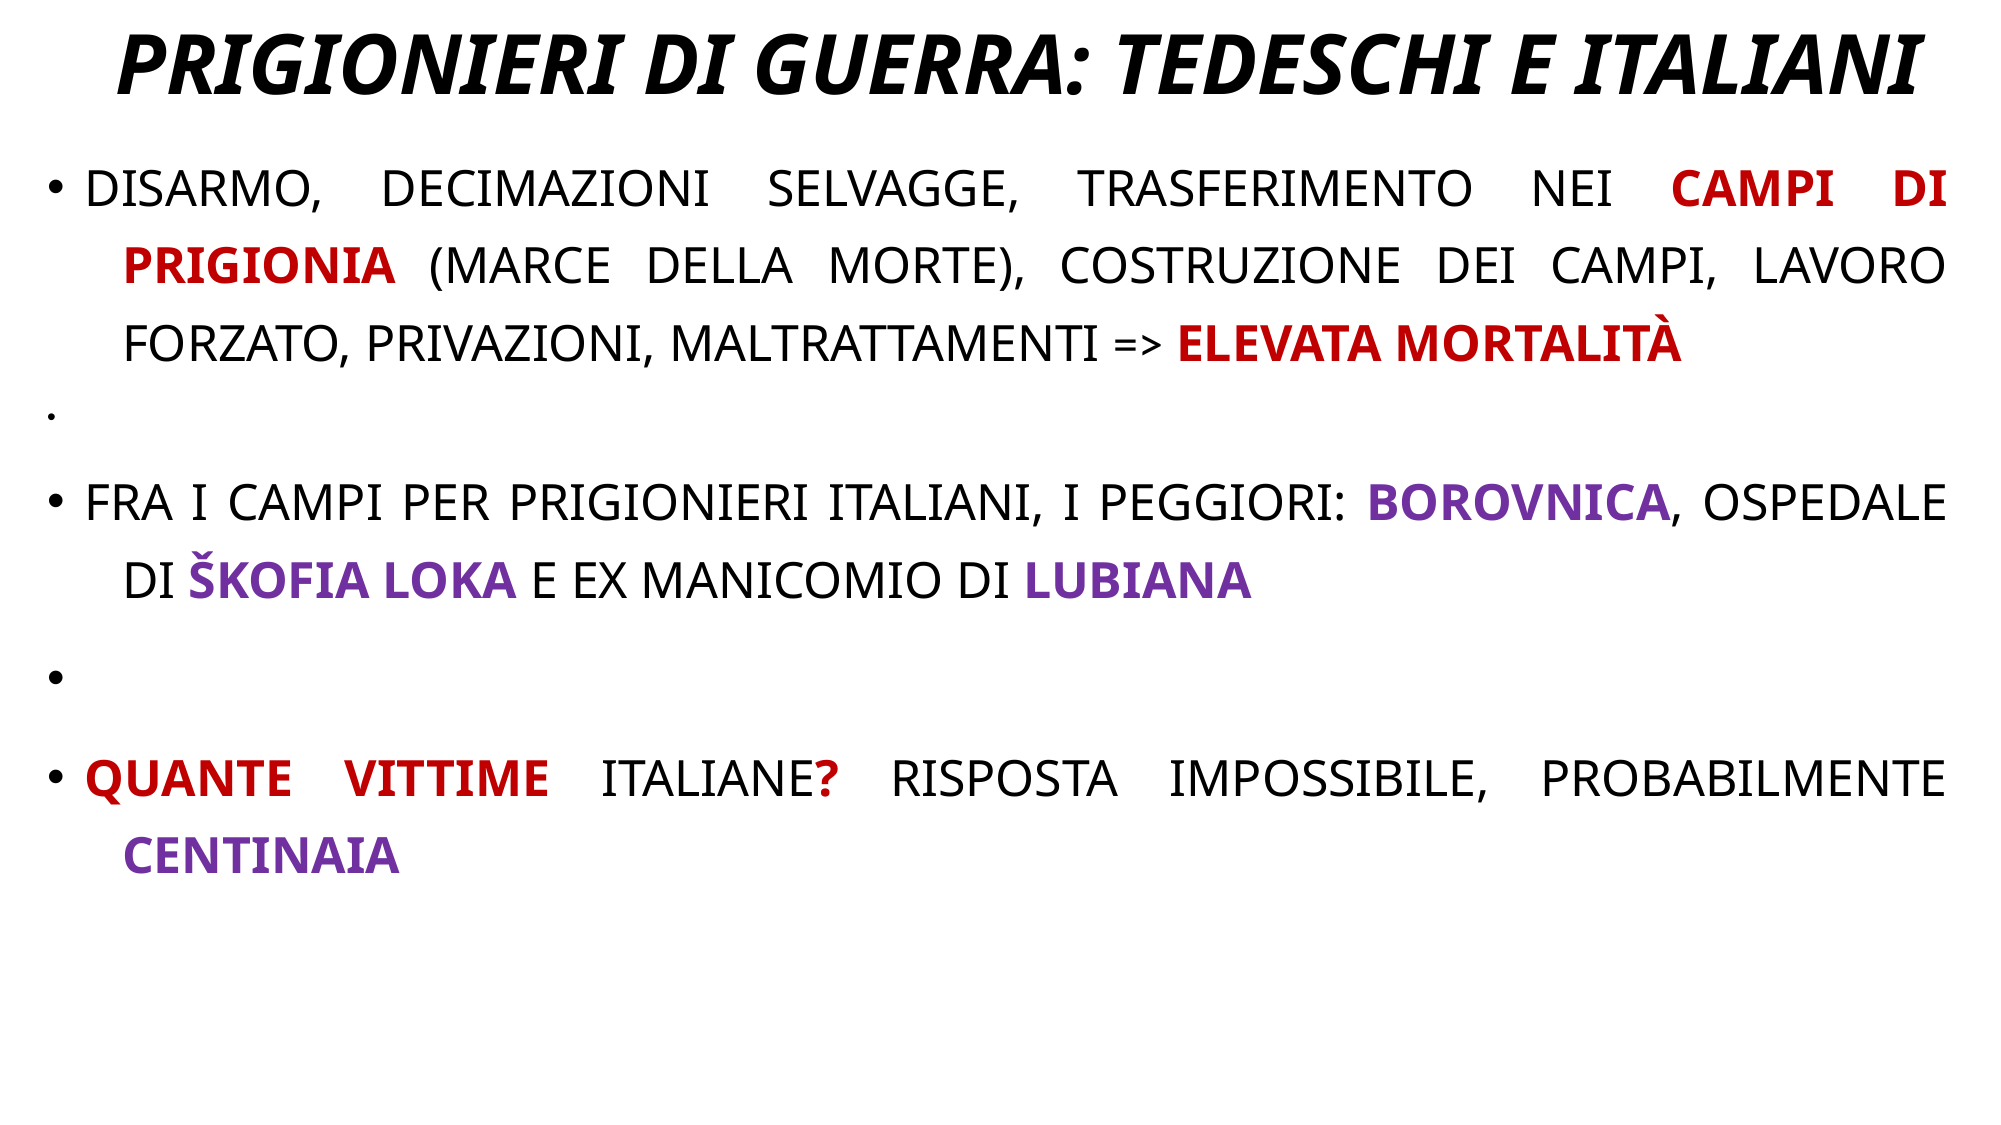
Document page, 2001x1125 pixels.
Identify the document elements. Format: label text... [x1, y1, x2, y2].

list DISARMO, DECIMAZIONI SELVAGGE, TRASFERIMENTO NEI CAMPI DI PRIGIONIA (MARCE DELLA MORTE), COSTRUZIONE DEI CAMPI, LAVORO FORZATO, PRIVAZIONI, MALTRATTAMENTI => ELEVATA MORTALITÀ FRA I CAMPI PER PRIGIONIERI ITALIANI, I PEGGIORI: BOROVNICA, OSPEDALE DI ŠKOFIA LOKA E EX MANICOMIO DI LUBIANA QUANTE VITTIME ITALIANE? RISPOSTA IMPOSSIBILE, PROBABILMENTE CENTINAIA [32, 130, 1964, 1110]
title PRIGIONIERI DI GUERRA: TEDESCHI E ITALIANI [32, 15, 2000, 101]
